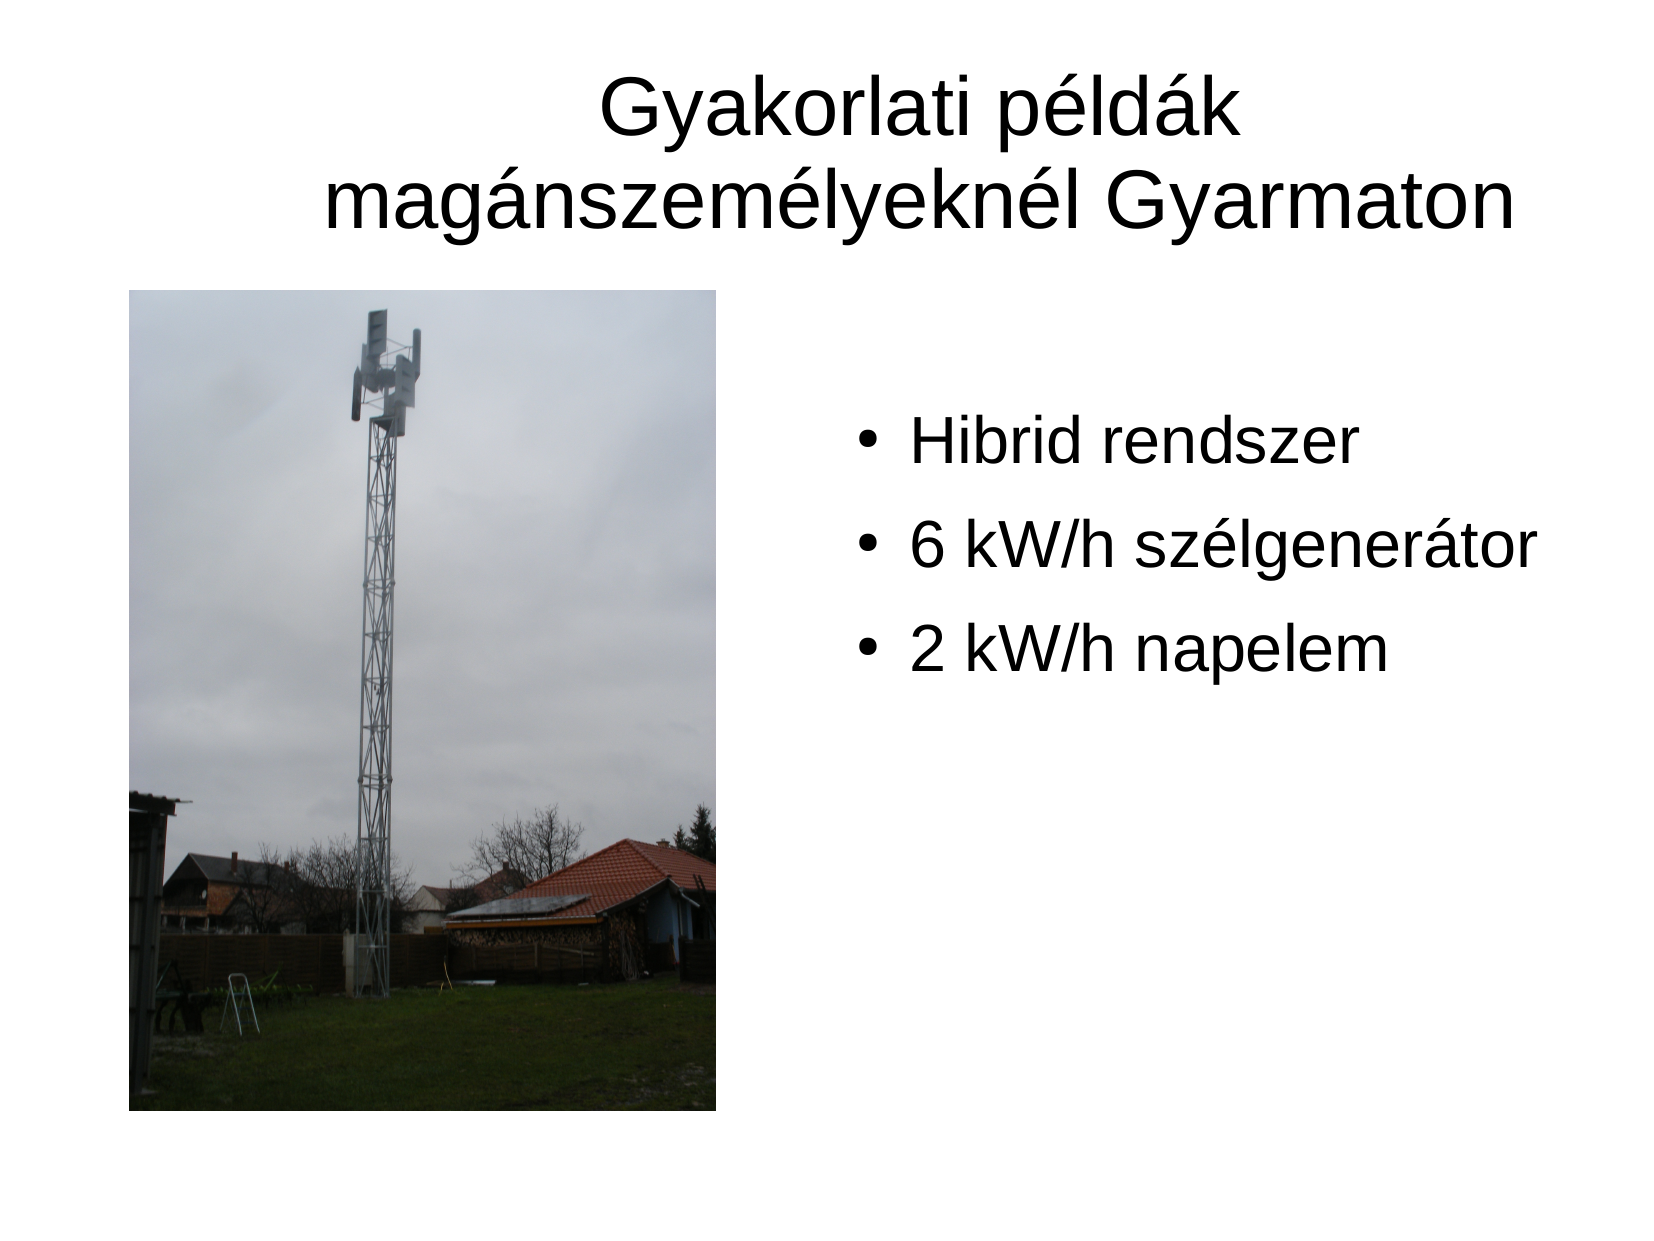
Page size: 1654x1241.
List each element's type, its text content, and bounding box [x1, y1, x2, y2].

list Hibrid rendszer 6 kW/h szélgenerátor 2 kW/h napelem [838, 402, 1565, 1123]
title Gyakorlati példák magánszemélyeknél Gyarmaton [269, 49, 1571, 257]
picture [129, 290, 716, 1111]
